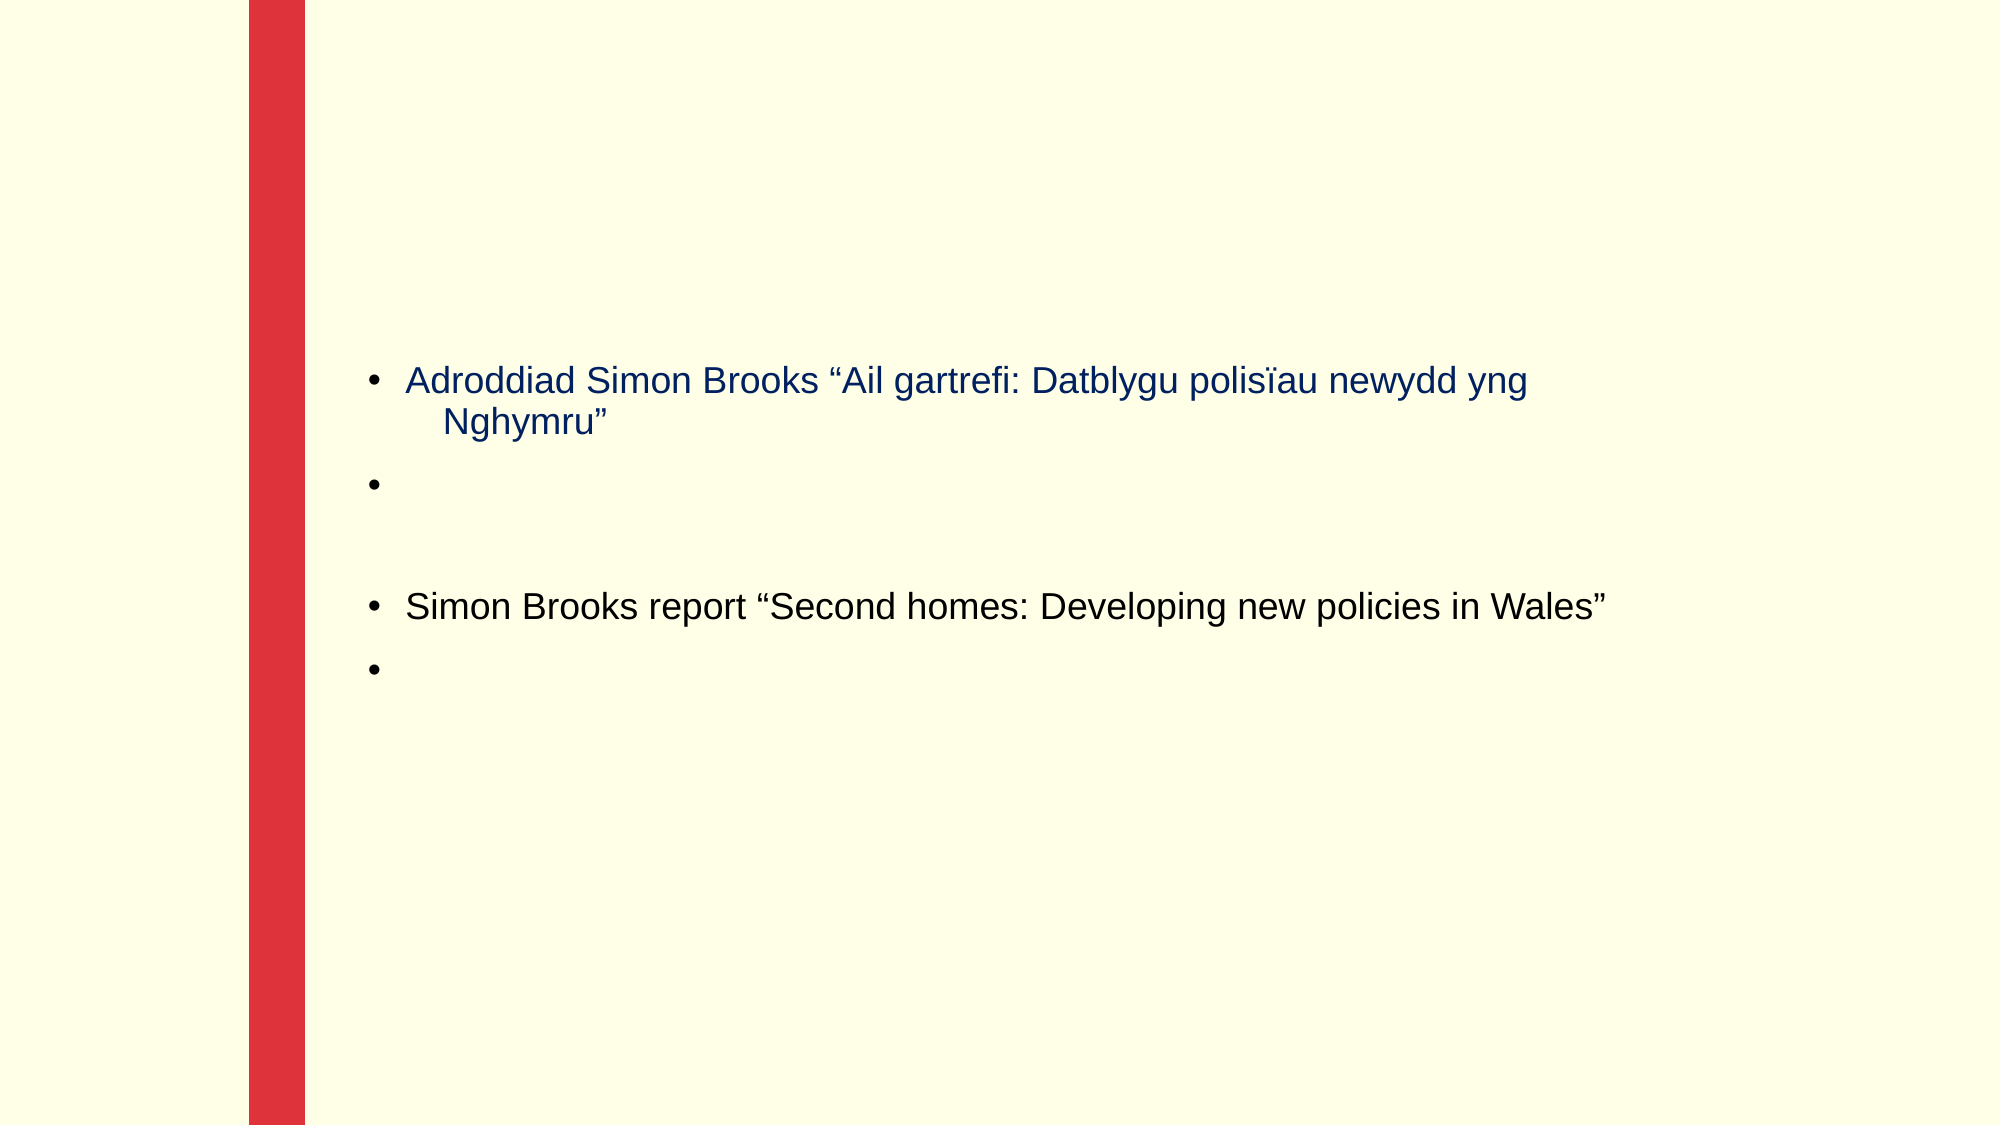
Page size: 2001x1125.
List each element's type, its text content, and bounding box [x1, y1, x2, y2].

list Adroddiad Simon Brooks “Ail gartrefi: Datblygu polisïau newydd yng Nghymru” Simon Brooks report “Second homes: Developing new policies in Wales” [352, 42, 1647, 1035]
picture [249, 0, 305, 1125]
